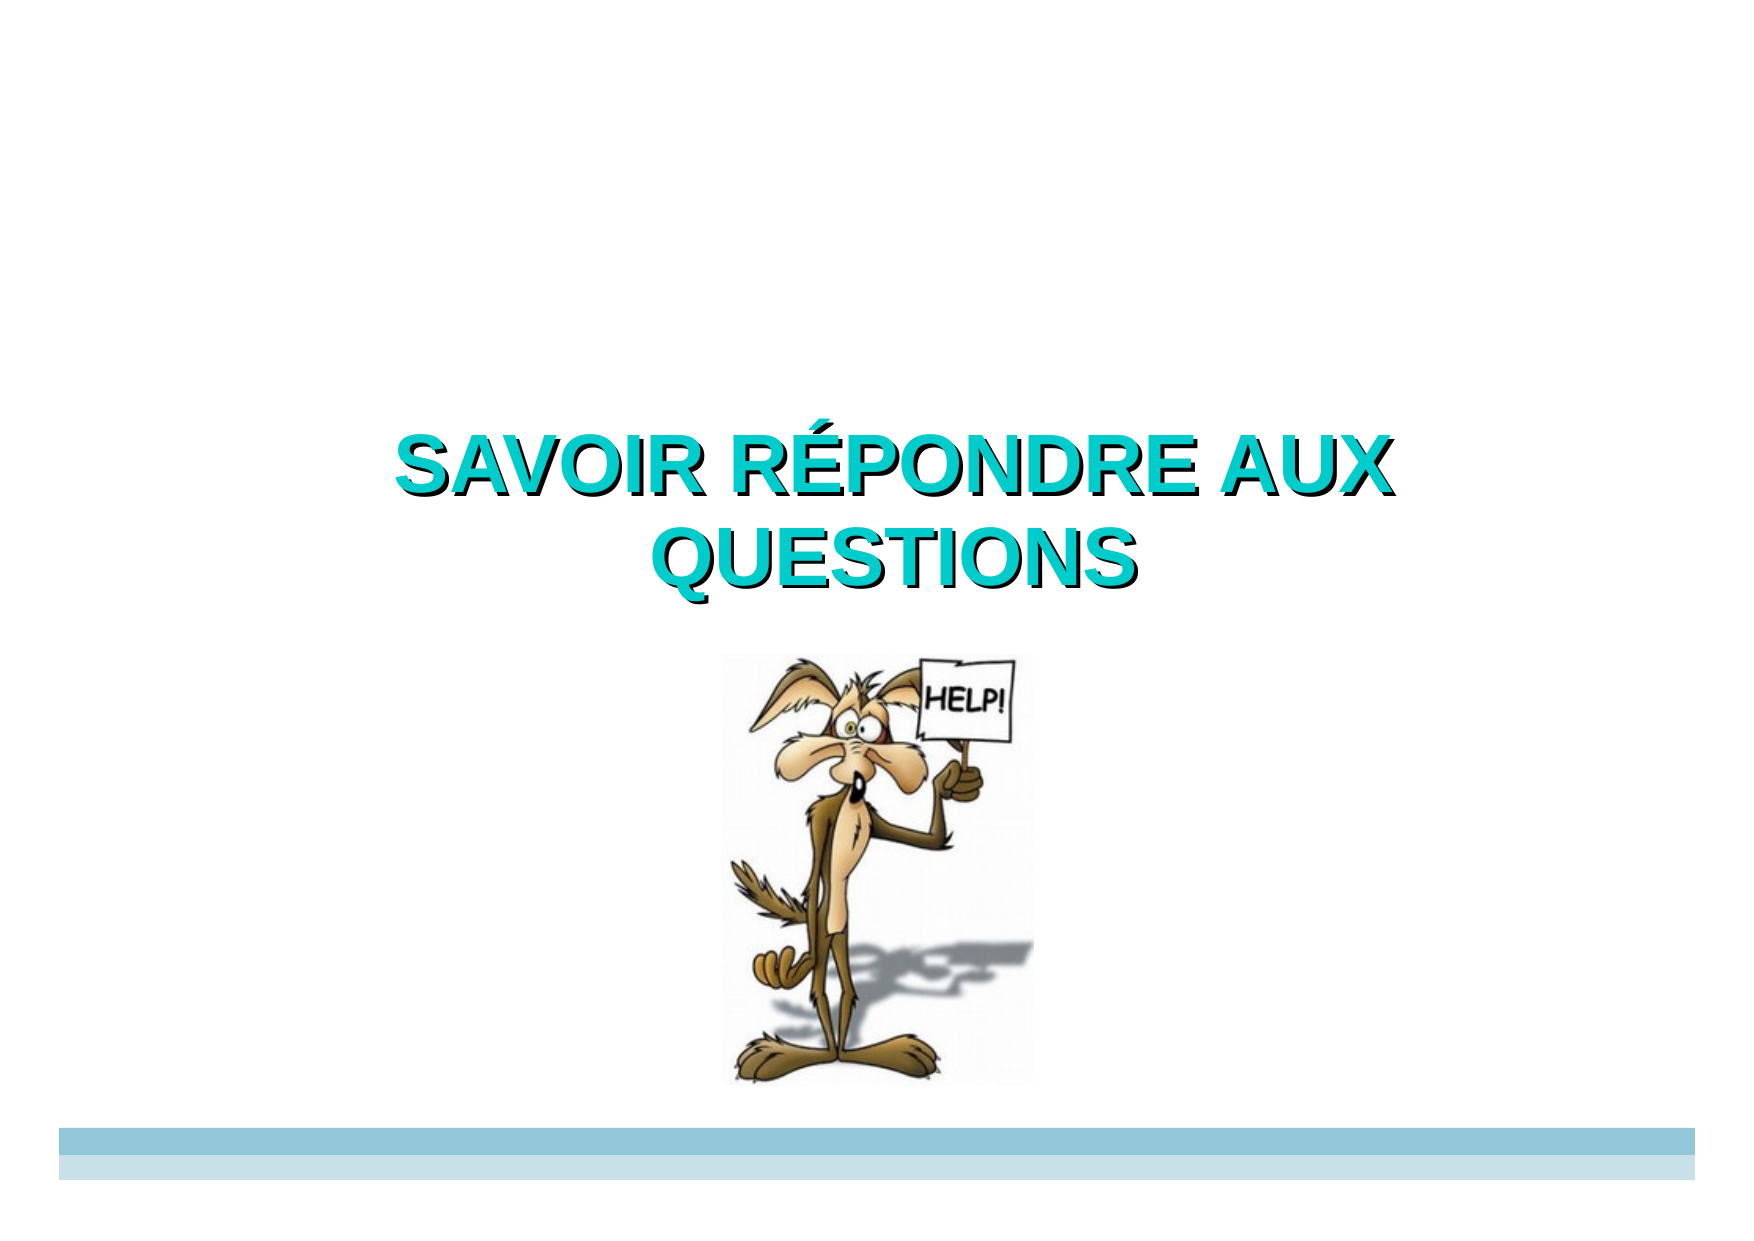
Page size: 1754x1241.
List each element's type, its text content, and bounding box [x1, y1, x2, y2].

title SAVOIR RÉPONDRE AUX QUESTIONS [157, 416, 1631, 604]
picture [721, 654, 1034, 1086]
